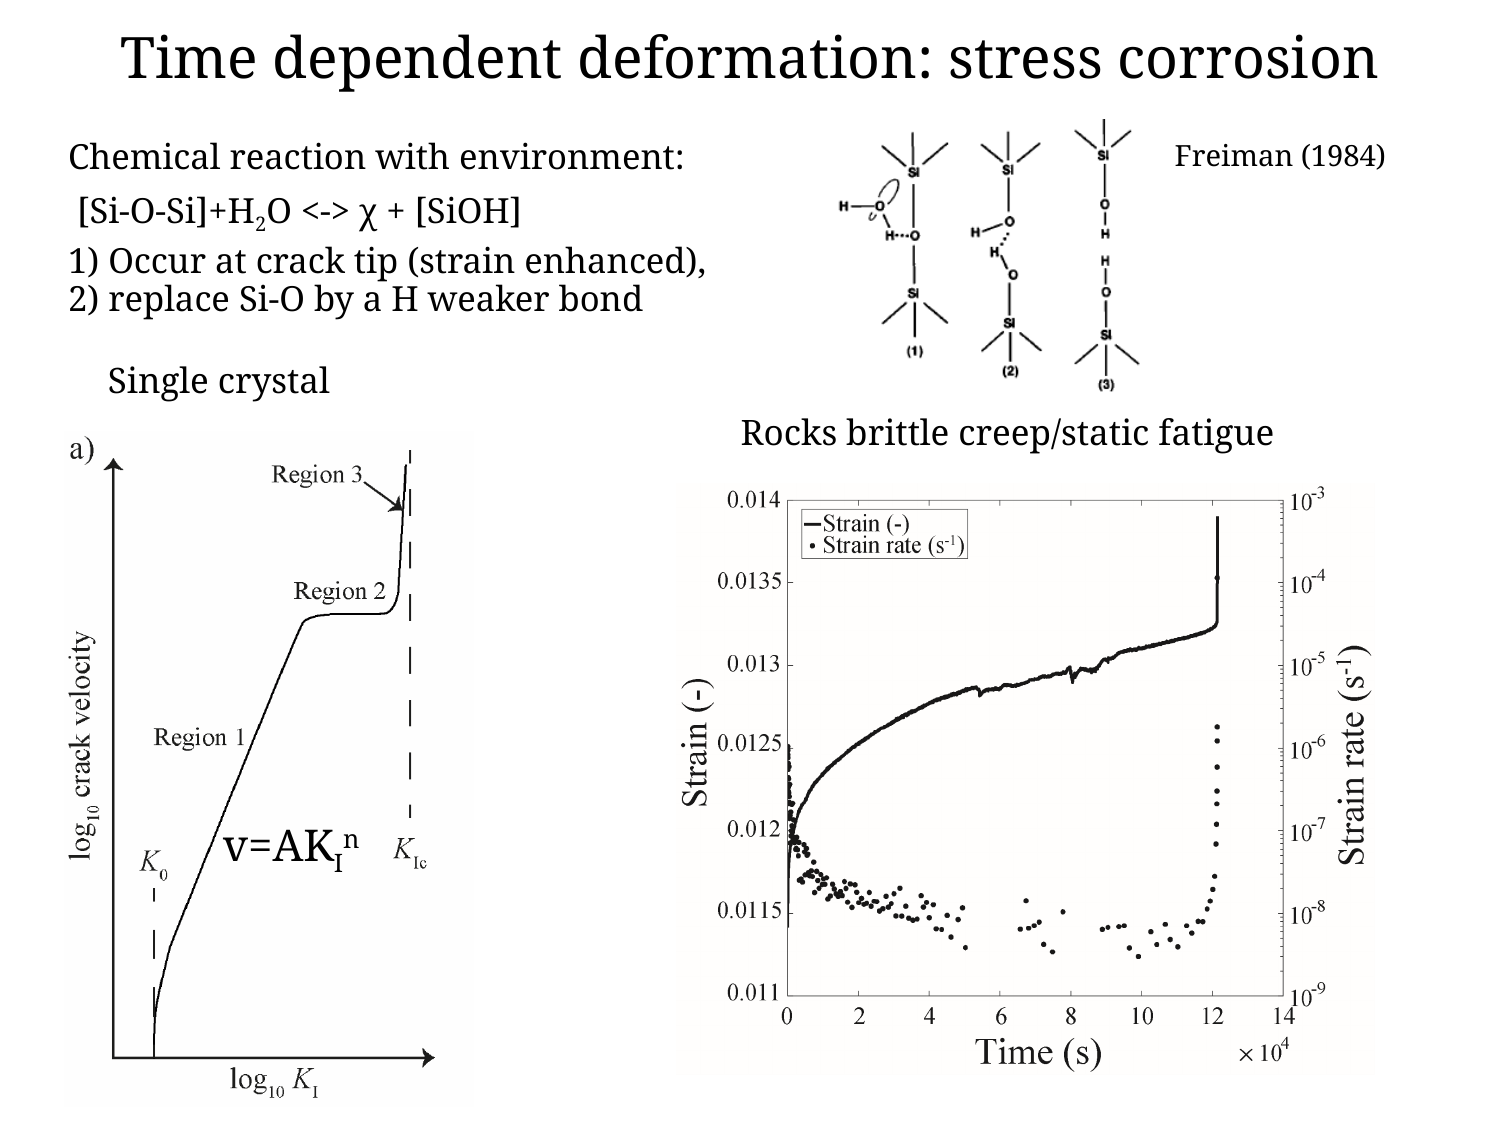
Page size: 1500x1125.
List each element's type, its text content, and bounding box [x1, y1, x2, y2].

text_box Chemical reaction with environment: [Si-O-Si]+H2O <-> χ + [SiOH] 1) Occur at crack tip (strain enhanced), 2) replace Si-O by a H weaker bond [53, 132, 746, 329]
picture [64, 431, 474, 1108]
text_box Rocks brittle creep/static fatigue [725, 407, 1356, 483]
picture [676, 483, 1375, 1075]
list Single crystal [92, 355, 400, 431]
title Time dependent deformation: stress corrosion [0, 0, 1500, 120]
picture [821, 119, 1160, 394]
text_box Freiman (1984) [1159, 133, 1402, 185]
text_box v=AKIn [207, 811, 382, 885]
